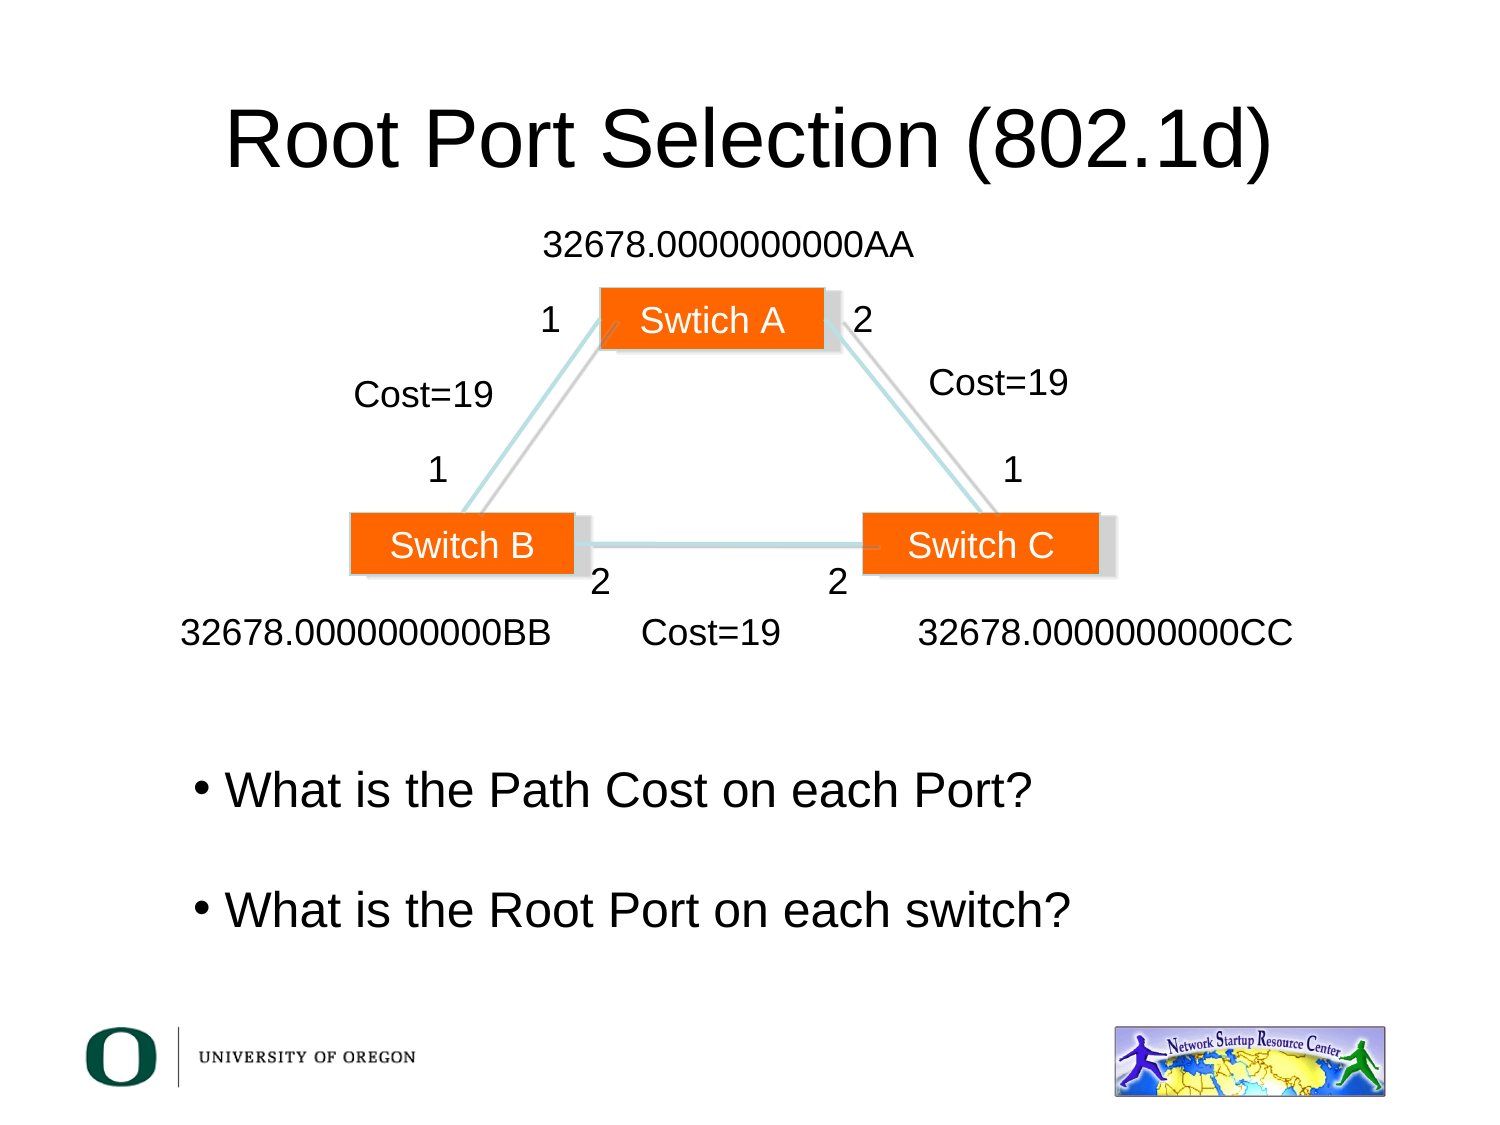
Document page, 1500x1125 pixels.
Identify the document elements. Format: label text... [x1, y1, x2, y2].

text_box Cost=19 [913, 349, 1084, 411]
text_box 1 [412, 437, 464, 498]
text_box 2 [812, 549, 864, 611]
text_box Swtich A [600, 287, 826, 350]
text_box 32678.0000000000CC [902, 599, 1309, 661]
text_box 32678.0000000000AA [527, 212, 930, 273]
text_box 2 [837, 287, 889, 348]
text_box What is the Path Cost on each Port? What is the Root Port on each switch? [178, 749, 1088, 946]
text_box 1 [525, 287, 576, 348]
picture [75, 1024, 426, 1090]
text_box 32678.0000000000BB [165, 599, 567, 661]
text_box Cost=19 [338, 362, 509, 423]
picture [1112, 1024, 1388, 1099]
title Root Port Selection (802.1d) [75, 45, 1426, 233]
text_box 2 [575, 549, 626, 611]
text_box Cost=19 [626, 599, 797, 661]
text_box Switch B [350, 512, 576, 575]
text_box Switch C [862, 512, 1101, 575]
text_box 1 [987, 437, 1039, 498]
